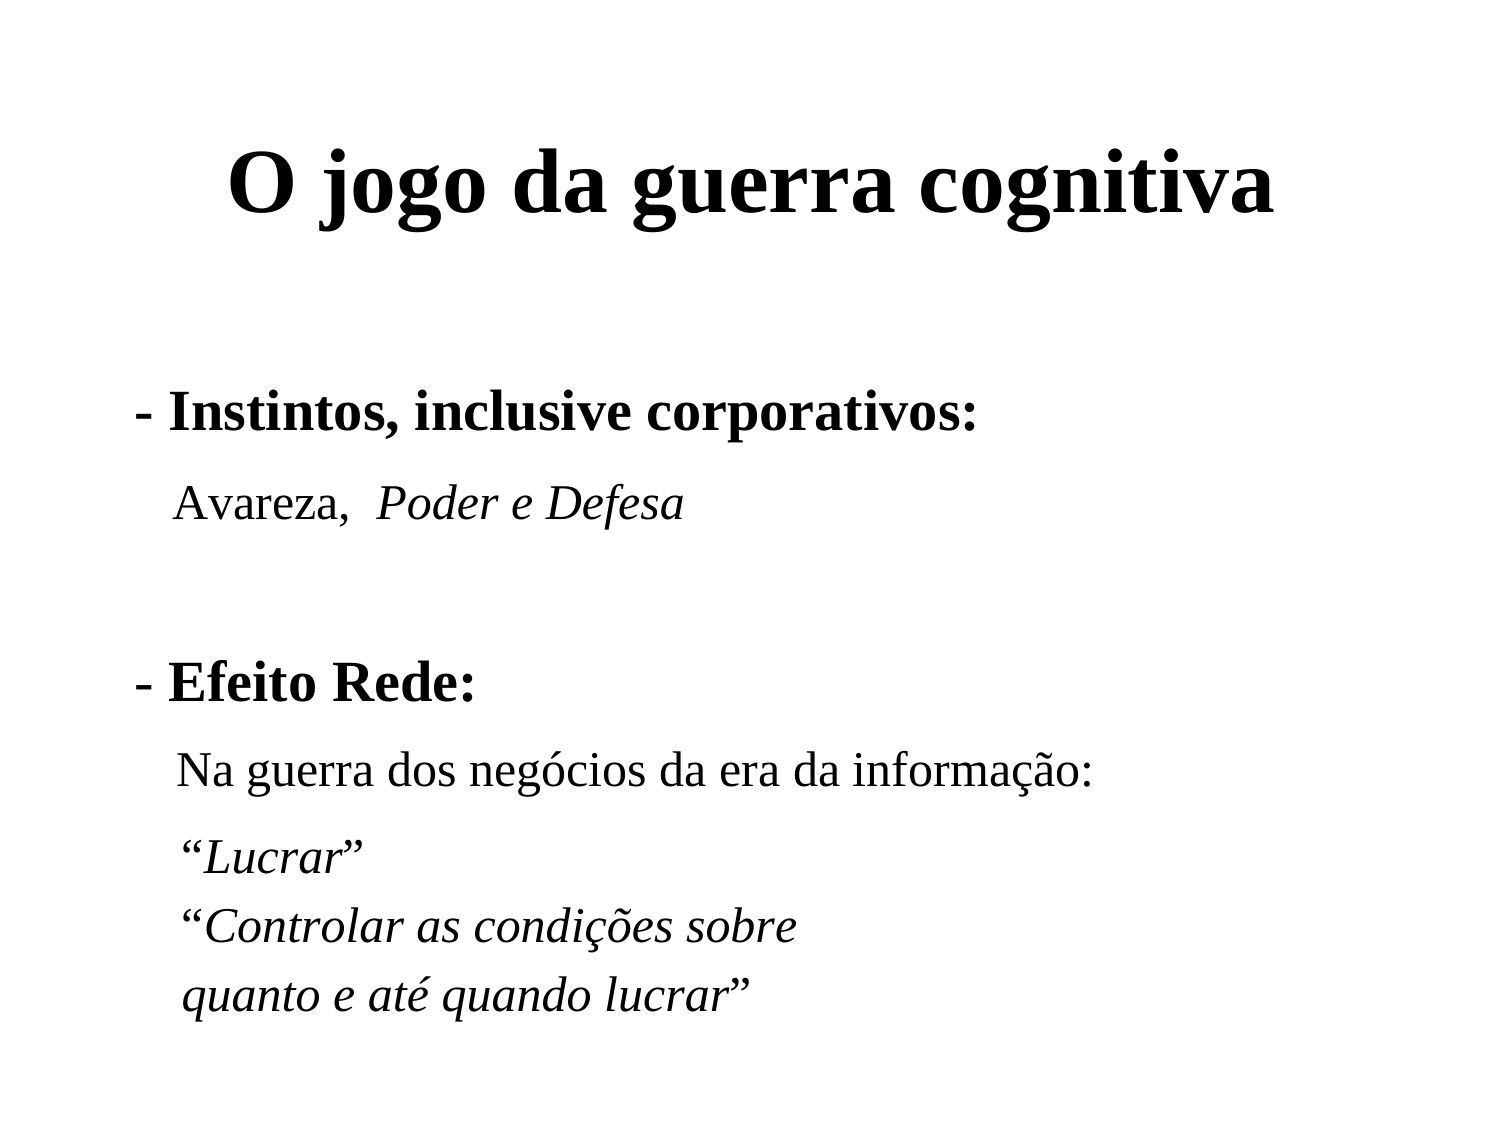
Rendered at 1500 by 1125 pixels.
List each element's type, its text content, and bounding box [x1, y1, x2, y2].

text_box - Instintos, inclusive corporativos: Avareza, Poder e Defesa - Efeito Rede: Na guerra dos negócios da era da informação: “Lucrar” “Controlar as condições sobre quanto e até quando lucrar” [119, 348, 1359, 881]
title O jogo da guerra cognitiva [87, 52, 1416, 306]
